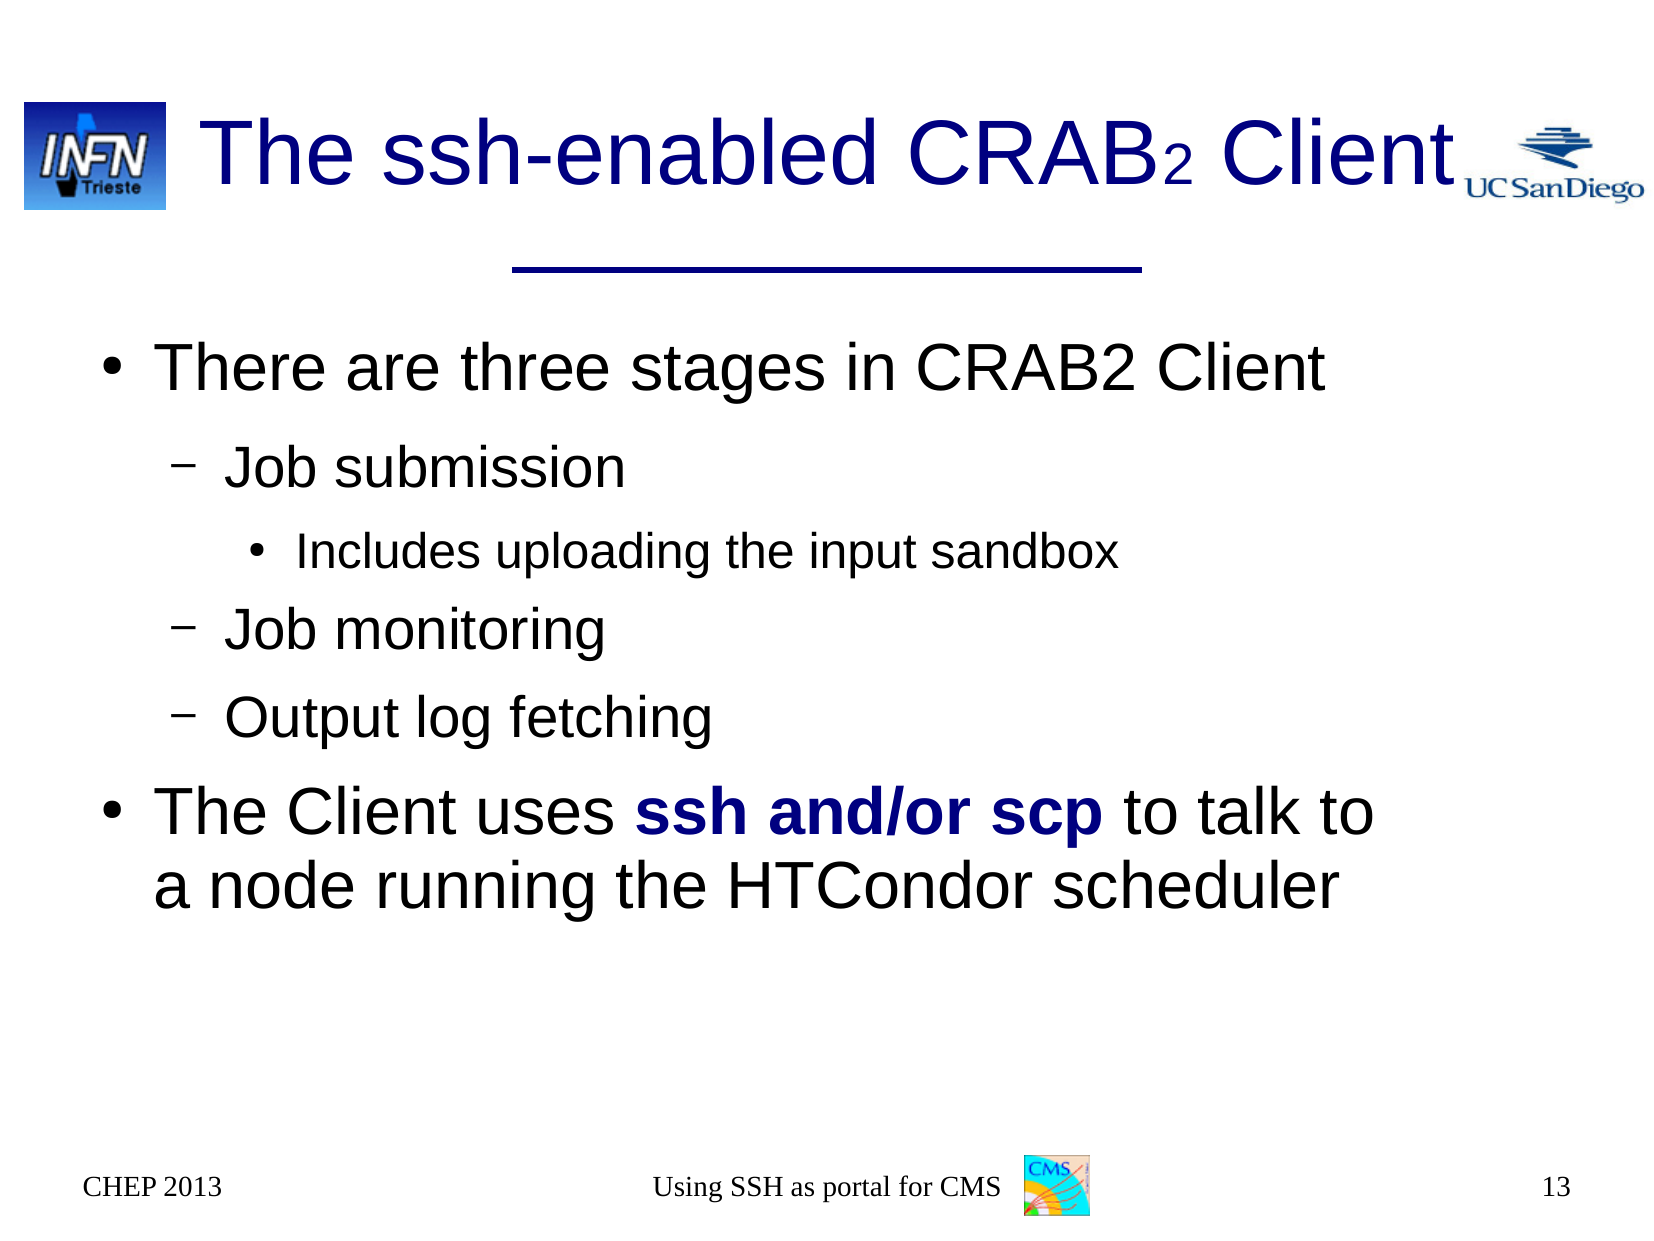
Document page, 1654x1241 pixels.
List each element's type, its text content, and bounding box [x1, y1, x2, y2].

picture [1024, 1155, 1090, 1216]
picture [24, 102, 82, 210]
list There are three stages in CRAB2 Client Job submission Includes uploading the input sandbox Job monitoring Output log fetching The Client uses ssh and/or scp to talk to a node running the HTCondor scheduler [82, 330, 1538, 1126]
title The ssh-enabled CRAB2 Client [82, 49, 1571, 257]
picture [1571, 89, 1654, 240]
